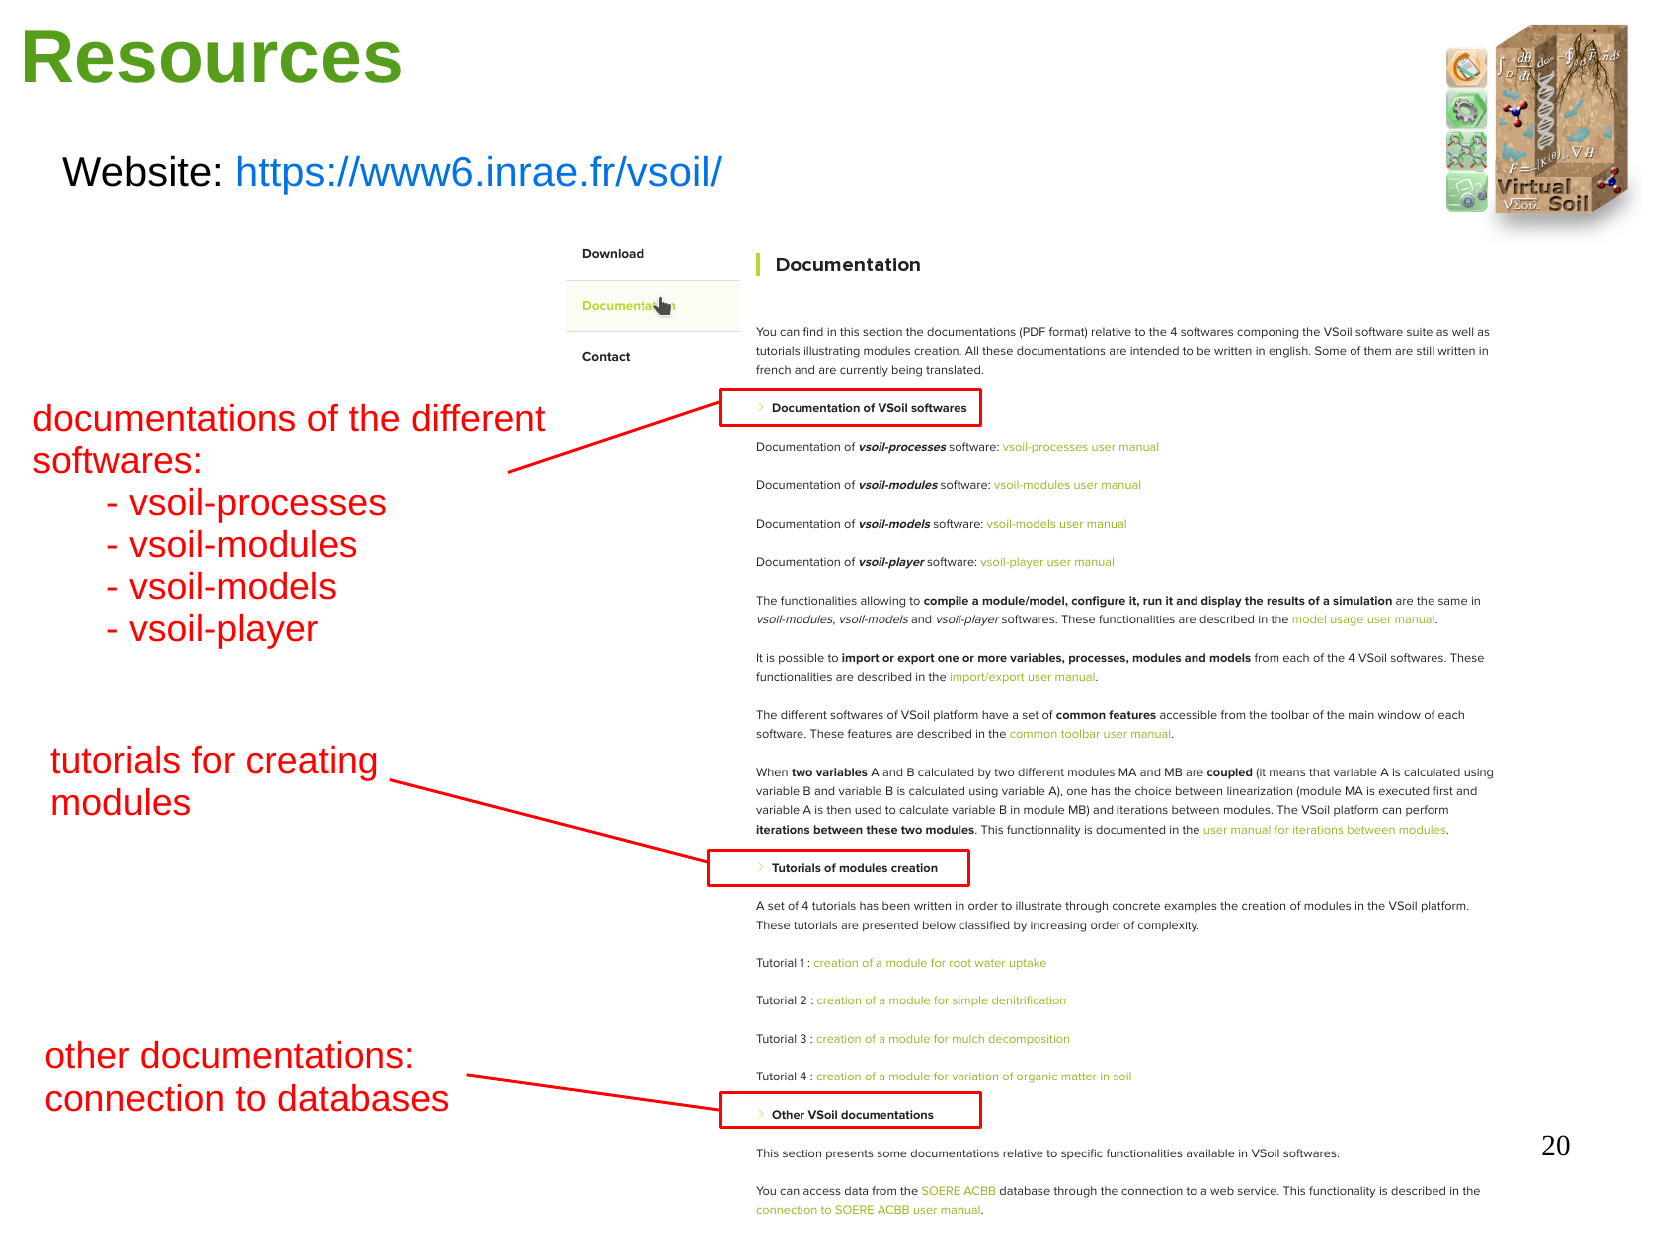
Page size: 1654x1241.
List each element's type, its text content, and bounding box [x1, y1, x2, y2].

picture [565, 0, 1642, 1229]
picture [722, 1094, 979, 1126]
picture [710, 852, 967, 884]
text_box Resources [5, 7, 1359, 107]
text_box tutorials for creating modules [35, 732, 414, 832]
picture [722, 391, 979, 424]
text_box Website: https://www6.inrae.fr/vsoil/ [47, 141, 1158, 204]
text_box other documentations: connection to databases [29, 1027, 467, 1134]
text_box documentations of the different softwares: - vsoil-processes - vsoil-modules - vsoil-models - vsoil-player [17, 389, 579, 657]
